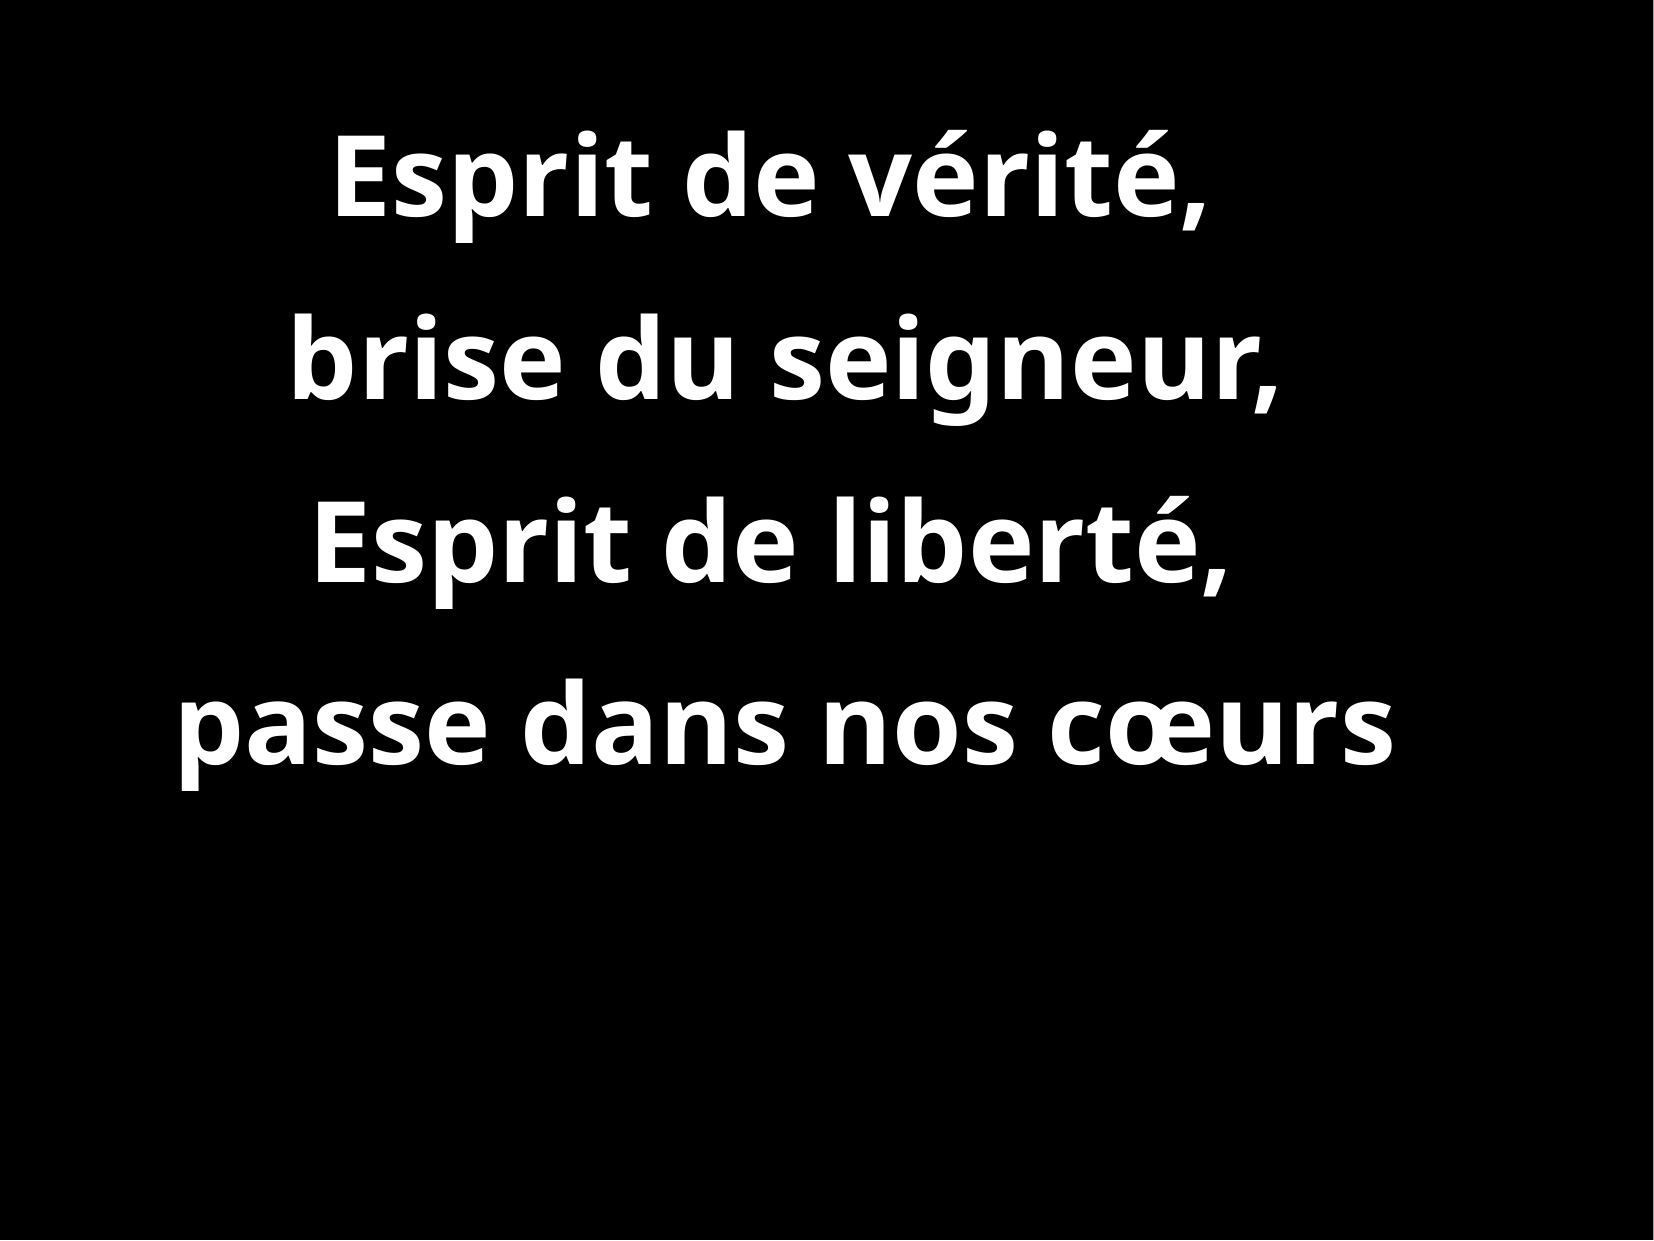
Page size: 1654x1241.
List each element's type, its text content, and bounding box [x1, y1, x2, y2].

list Esprit de vérité, brise du seigneur, Esprit de liberté, passe dans nos cœurs [75, 96, 1425, 1040]
